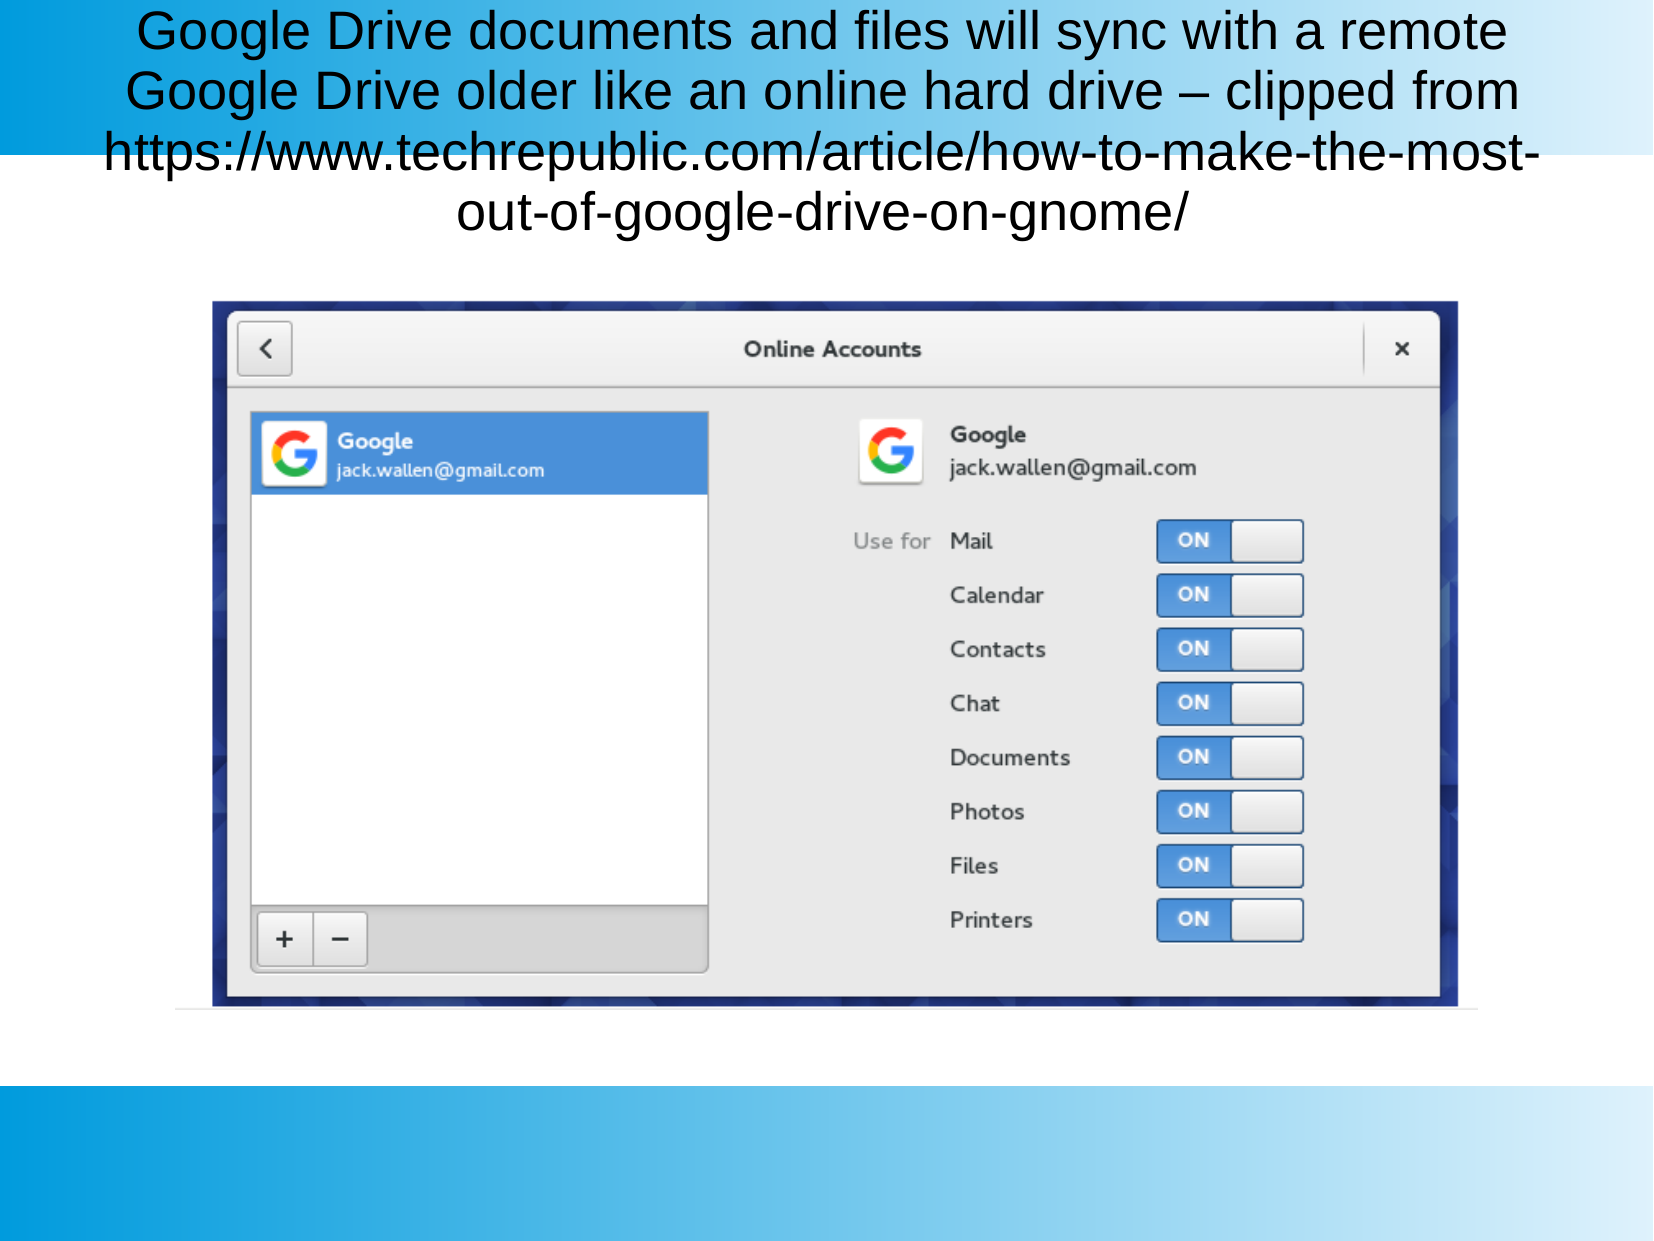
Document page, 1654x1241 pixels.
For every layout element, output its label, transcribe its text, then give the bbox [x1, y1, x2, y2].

picture [175, 290, 1478, 1010]
title Google Drive documents and files will sync with a remote Google Drive older like an online hard drive – clipped from https://www.techrepublic.com/article/how-to-make-the-most-out-of-google-drive-on-gnome/ [79, 0, 1568, 243]
